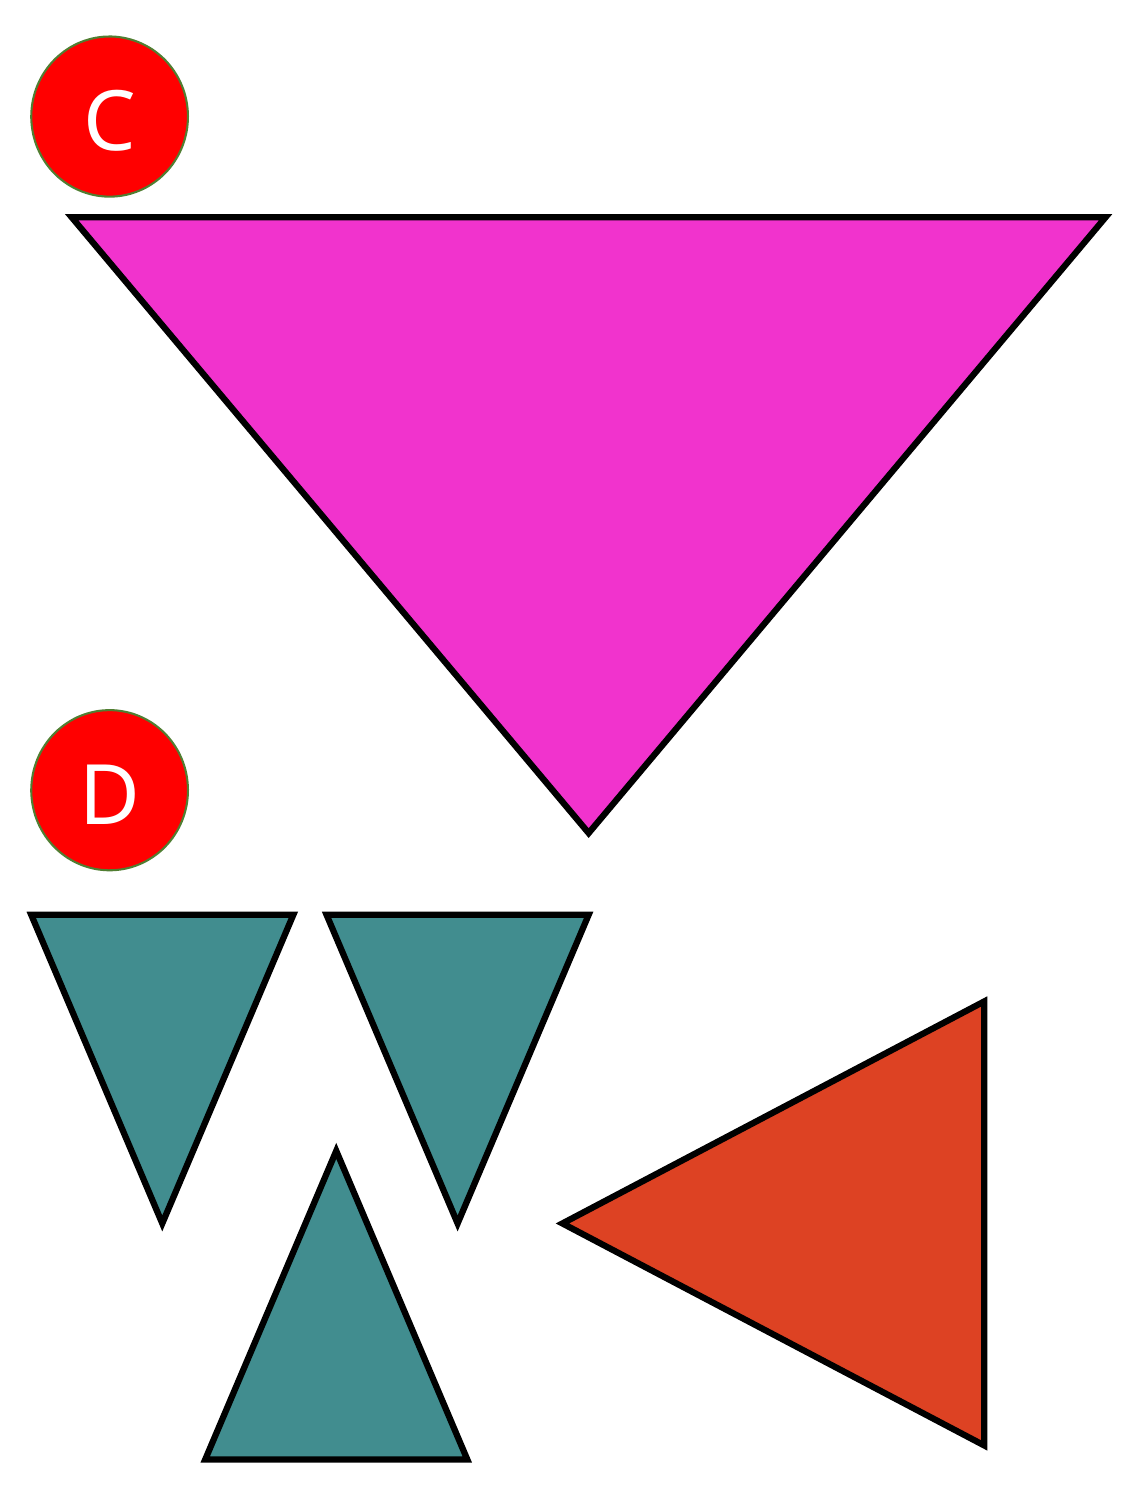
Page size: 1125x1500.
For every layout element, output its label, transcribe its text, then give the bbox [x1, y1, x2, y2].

text_box [71, 217, 1106, 834]
text_box [326, 914, 589, 1224]
text_box [31, 914, 294, 1224]
text_box D [31, 710, 188, 871]
text_box C [31, 36, 188, 197]
text_box [562, 1001, 985, 1446]
text_box [205, 1150, 468, 1460]
